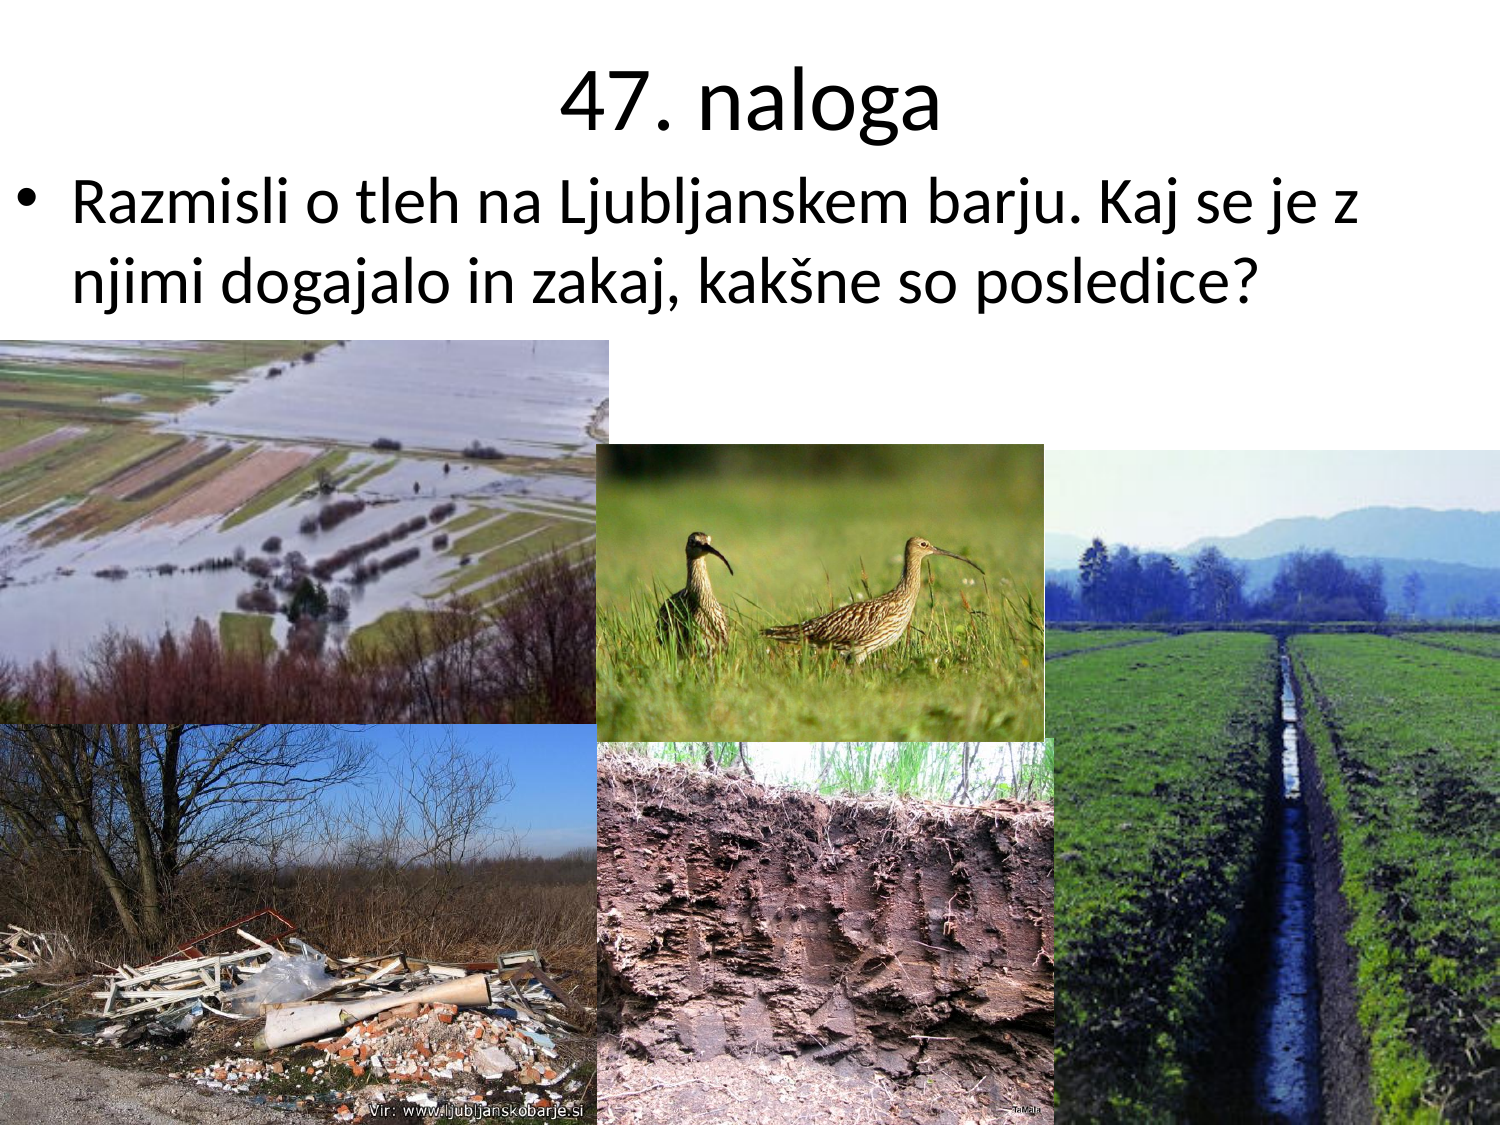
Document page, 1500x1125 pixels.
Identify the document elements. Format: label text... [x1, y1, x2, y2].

list Razmisli o tleh na Ljubljanskem barju. Kaj se je z njimi dogajalo in zakaj, kakšne so posledice? [0, 149, 1500, 738]
title 47. naloga [76, 0, 1427, 149]
picture [0, 340, 1500, 1125]
